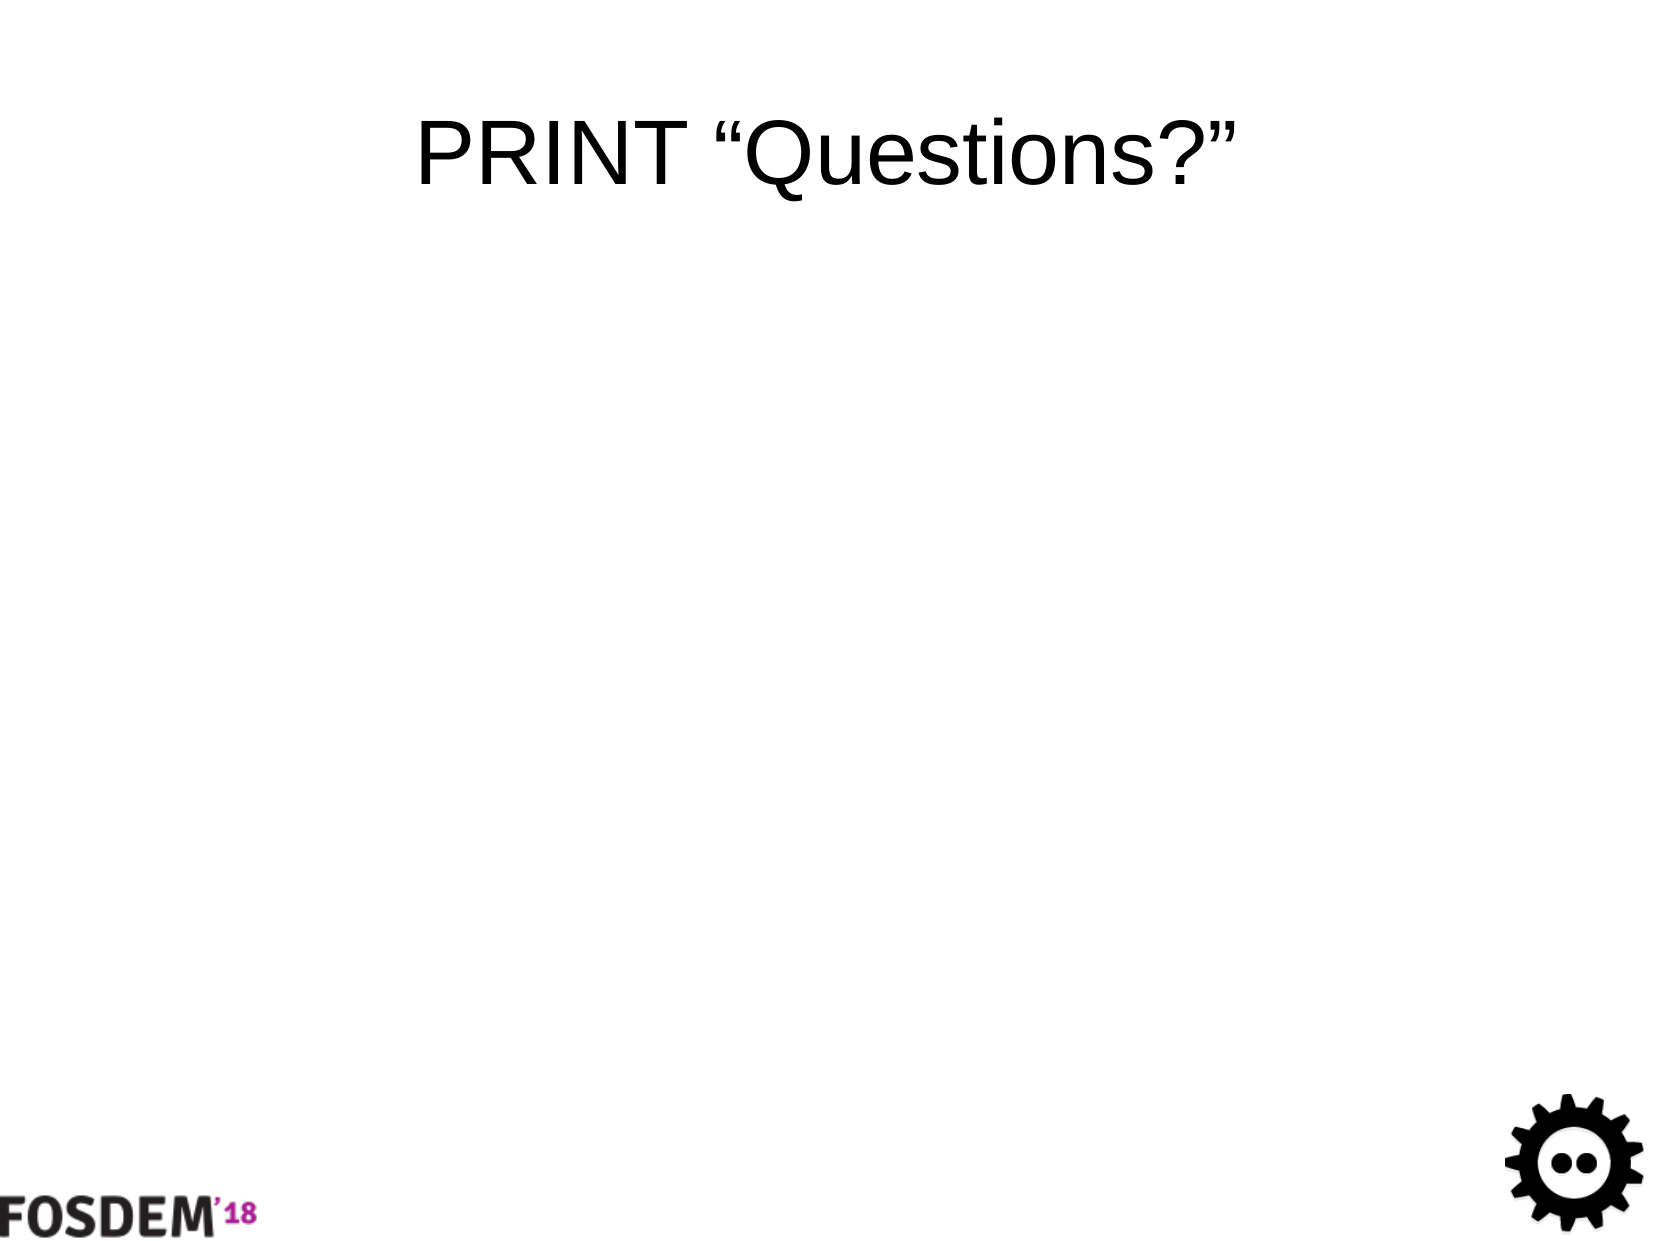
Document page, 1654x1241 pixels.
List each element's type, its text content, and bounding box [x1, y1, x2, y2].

picture [1505, 1094, 1648, 1235]
picture [0, 1191, 266, 1241]
title PRINT “Questions?” [82, 49, 1571, 257]
